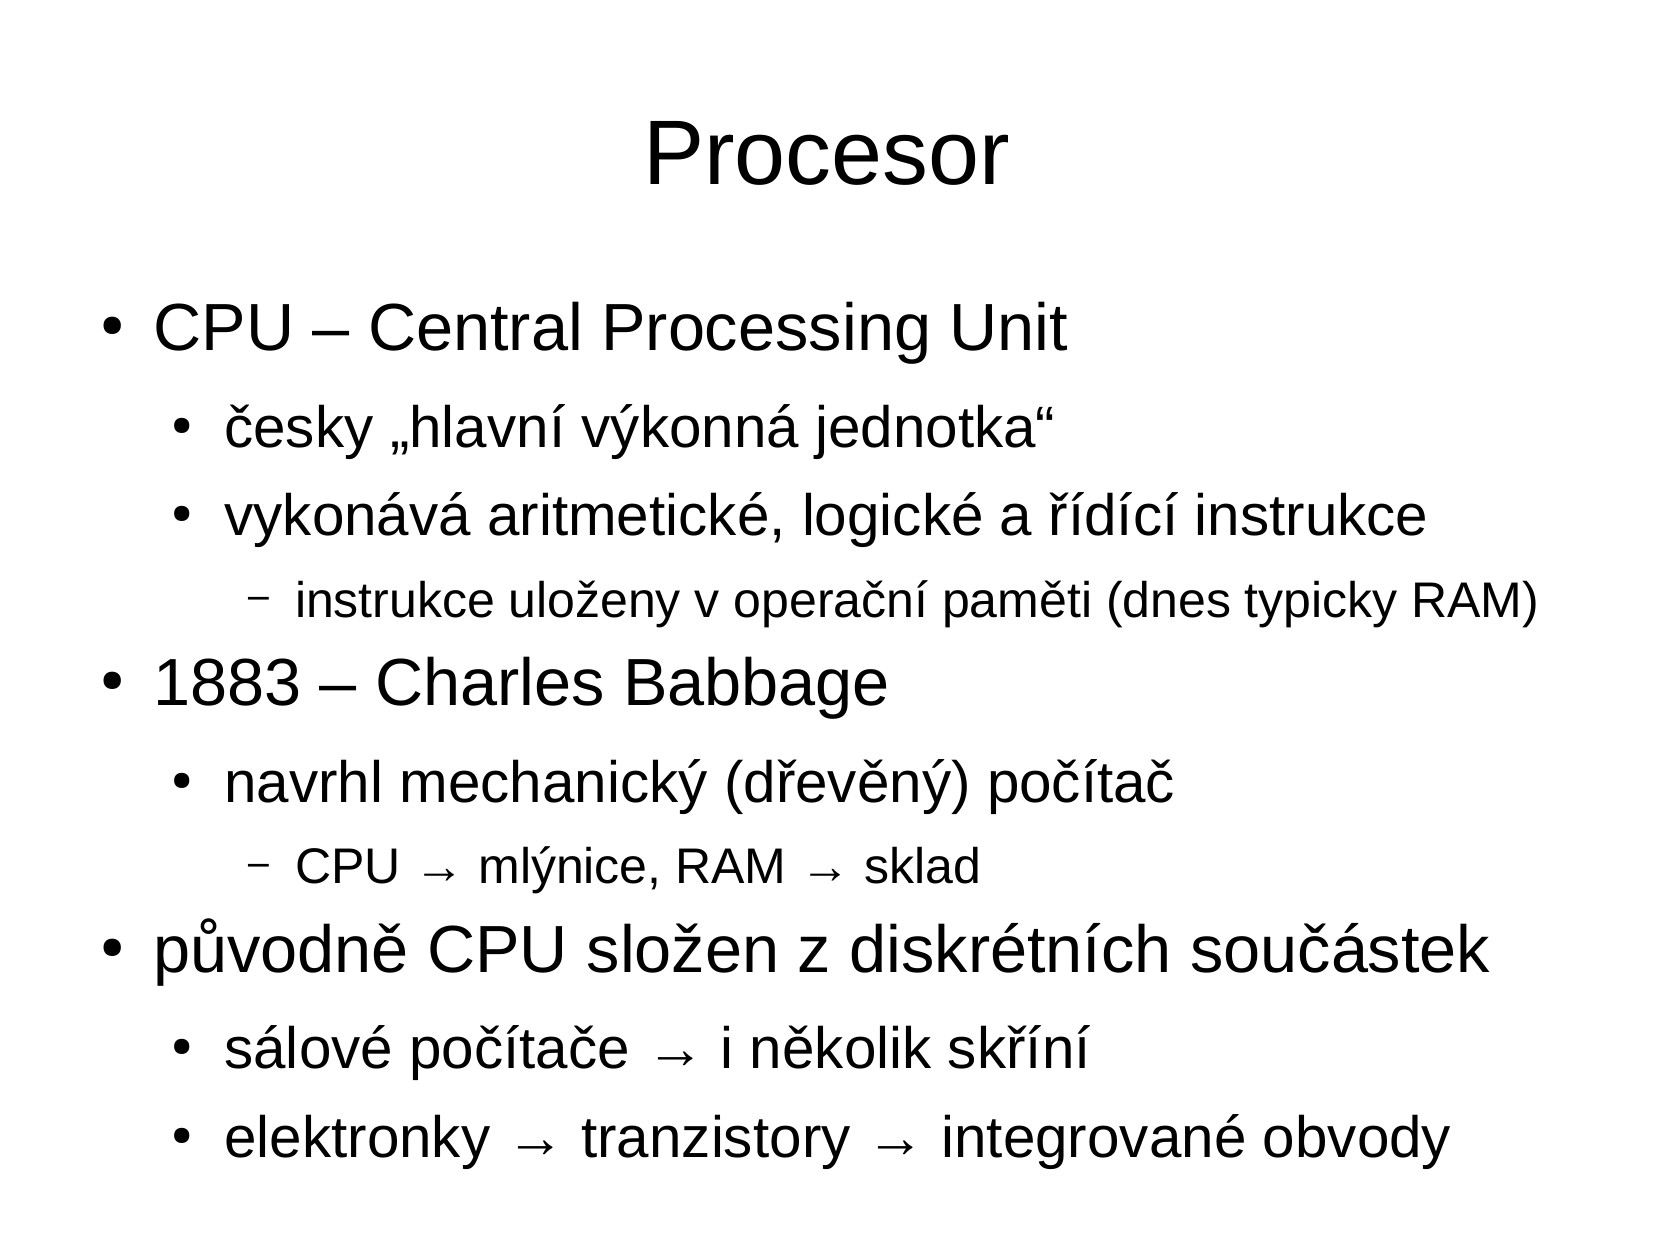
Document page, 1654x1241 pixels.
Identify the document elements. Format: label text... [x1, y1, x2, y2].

title Procesor [82, 56, 1571, 250]
list CPU – Central Processing Unit česky „hlavní výkonná jednotka“ vykonává aritmetické, logické a řídící instrukce instrukce uloženy v operační paměti (dnes typicky RAM) 1883 – Charles Babbage navrhl mechanický (dřevěný) počítač CPU → mlýnice, RAM → sklad původně CPU složen z diskrétních součástek sálové počítače → i několik skříní elektronky → tranzistory → integrované obvody [82, 290, 1571, 1169]
